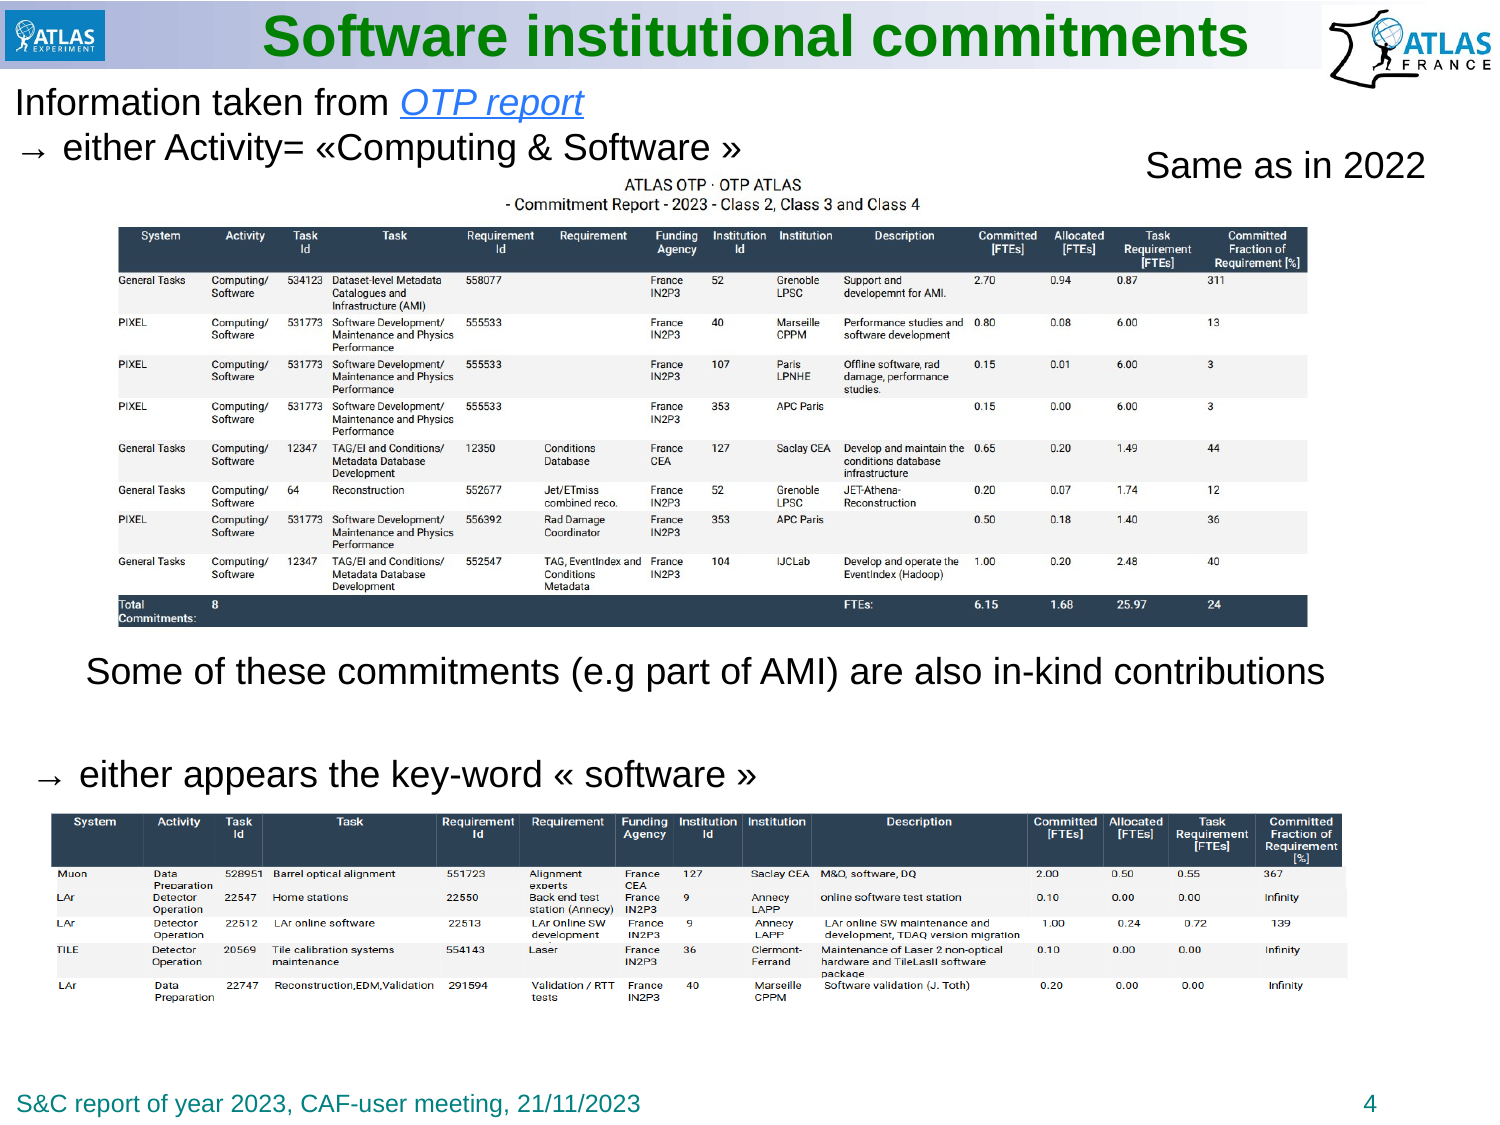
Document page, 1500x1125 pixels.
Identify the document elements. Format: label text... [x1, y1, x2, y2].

picture [51, 812, 1348, 917]
text_box Information taken from OTP report → either Activity= «Computing & Software » [0, 70, 1500, 194]
text_box Software institutional commitments [17, 0, 1500, 70]
text_box Same as in 2022 [1130, 136, 1441, 194]
text_box Some of these commitments (e.g part of AMI) are also in-kind contributions [70, 643, 1394, 697]
picture [106, 170, 1324, 650]
picture [5, 10, 17, 61]
picture [56, 918, 1348, 1004]
text_box → either appears the key-word « software » [5, 697, 1500, 821]
